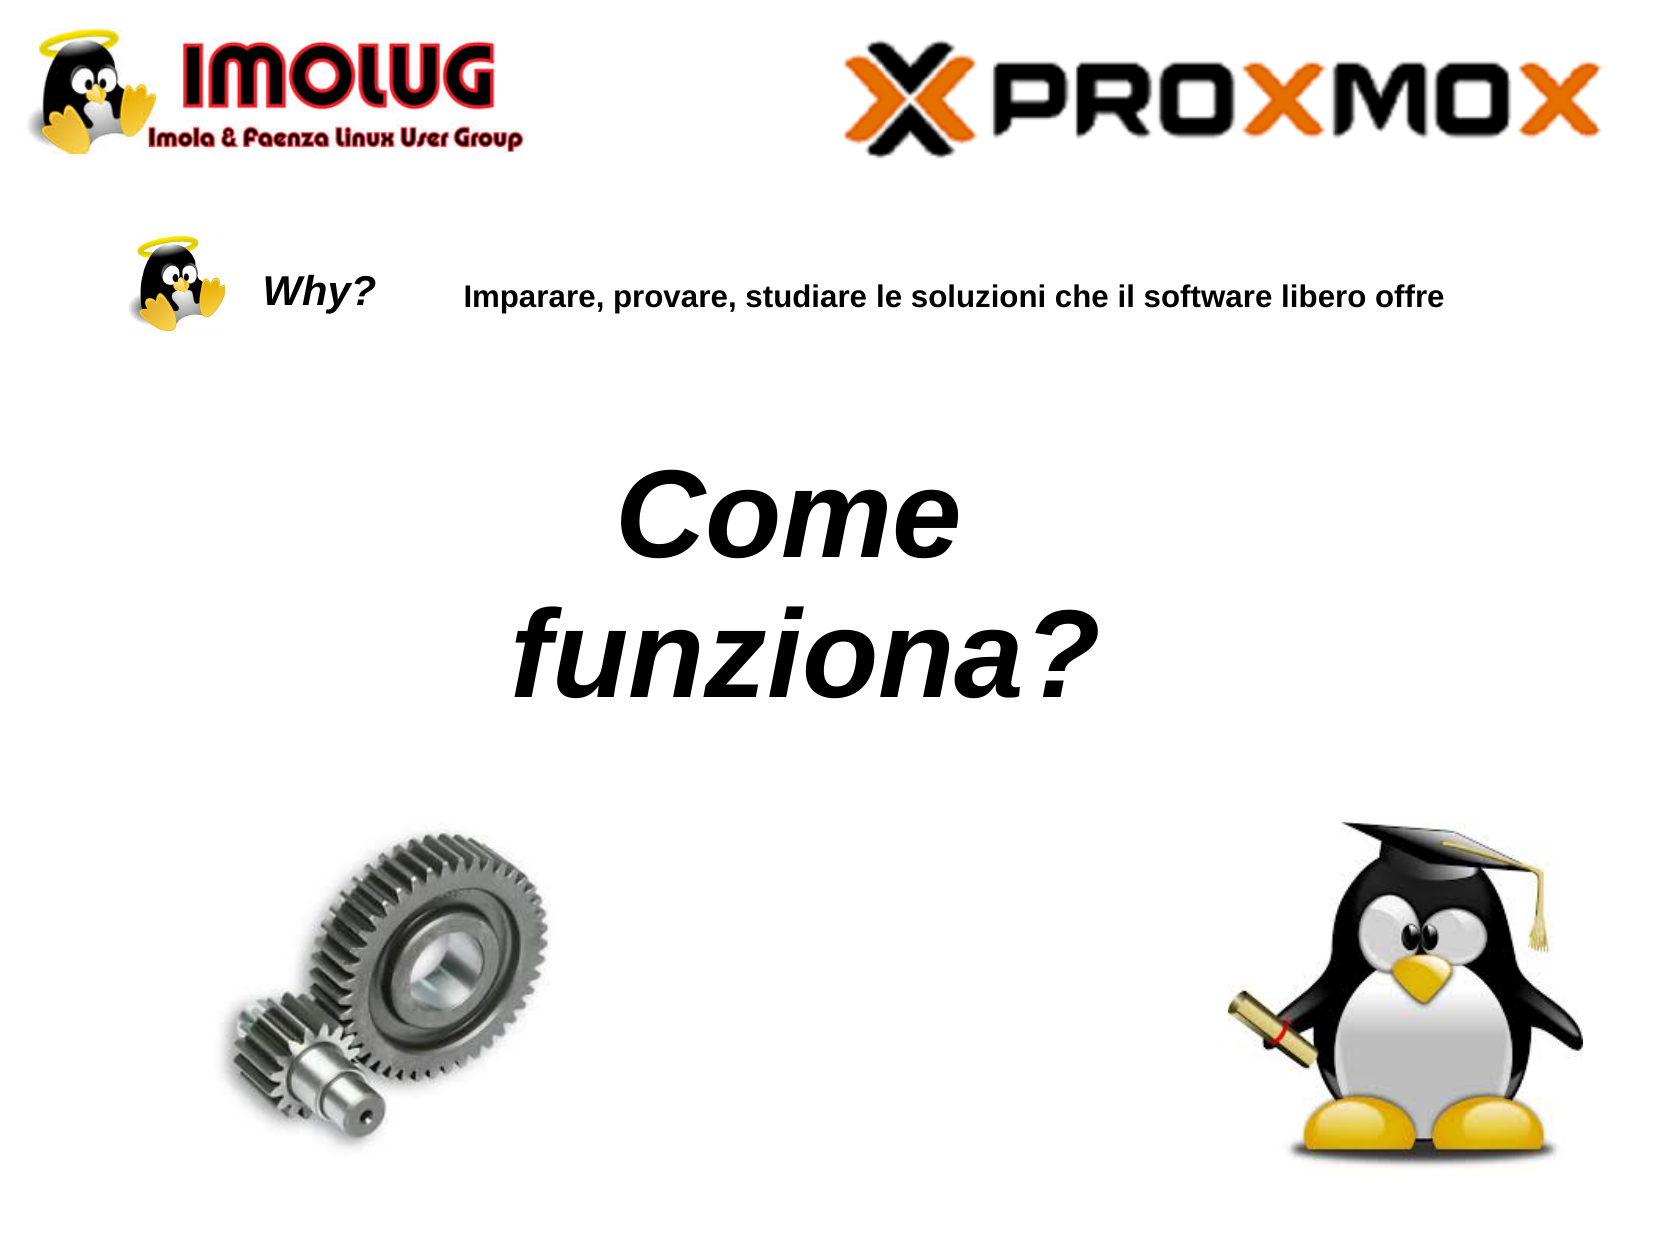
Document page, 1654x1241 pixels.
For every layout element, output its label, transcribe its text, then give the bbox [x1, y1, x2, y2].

picture [826, 35, 1631, 189]
picture [212, 810, 565, 1158]
text_box Come funziona? [496, 437, 1229, 732]
picture [129, 236, 225, 331]
picture [23, 28, 523, 154]
text_box Why? [248, 259, 392, 322]
picture [1228, 822, 1583, 1170]
text_box Imparare, provare, studiare le soluzioni che il software libero offre [448, 271, 1465, 322]
